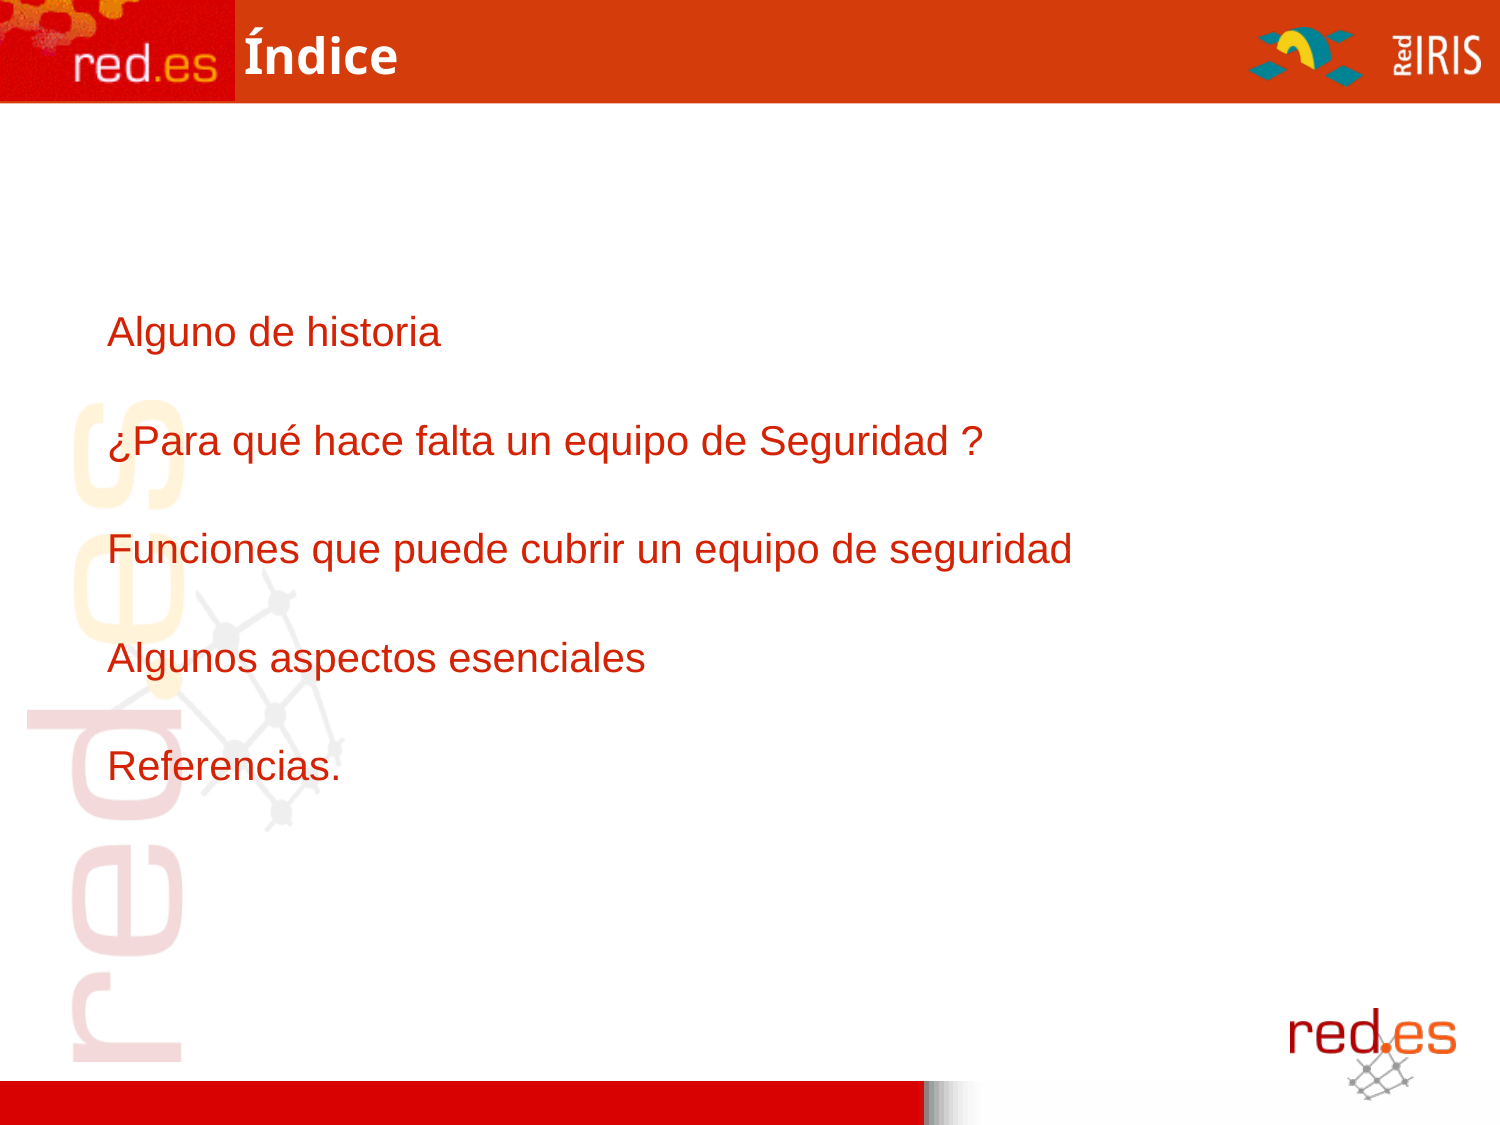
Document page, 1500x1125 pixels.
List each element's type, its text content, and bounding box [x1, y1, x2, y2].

title Índice [244, 0, 1412, 121]
picture [0, 0, 235, 101]
list Alguno de historia ¿Para qué hace falta un equipo de Seguridad ? Funciones que puede cubrir un equipo de seguridad Algunos aspectos esenciales Referencias. [75, 262, 1426, 1006]
picture [1412, 27, 1481, 87]
picture [27, 400, 345, 1062]
picture [0, 1008, 1500, 1125]
